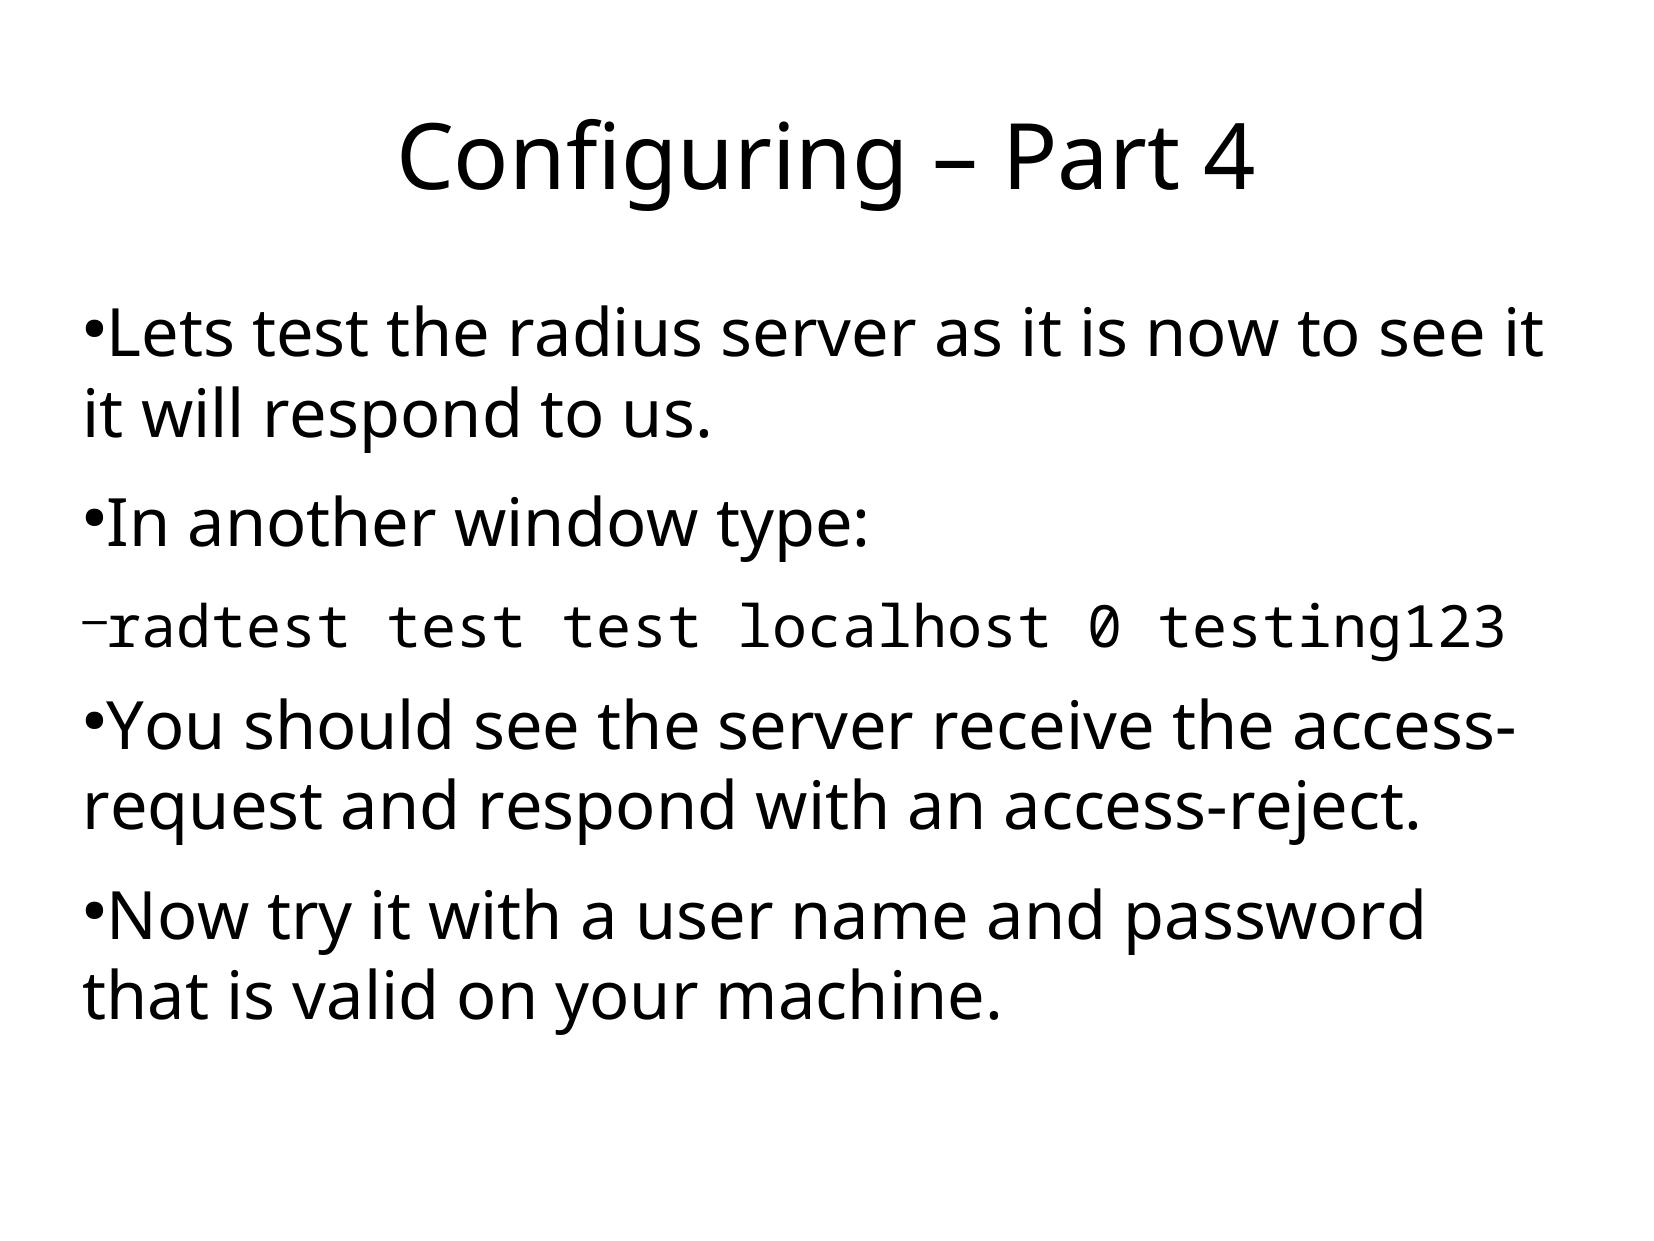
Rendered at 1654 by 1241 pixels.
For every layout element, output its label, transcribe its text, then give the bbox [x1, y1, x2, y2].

list Lets test the radius server as it is now to see it it will respond to us. In another window type: radtest test test localhost 0 testing123 You should see the server receive the access-request and respond with an access-reject. Now try it with a user name and password that is valid on your machine. [82, 290, 1571, 1109]
title Configuring – Part 4 [82, 49, 1571, 257]
